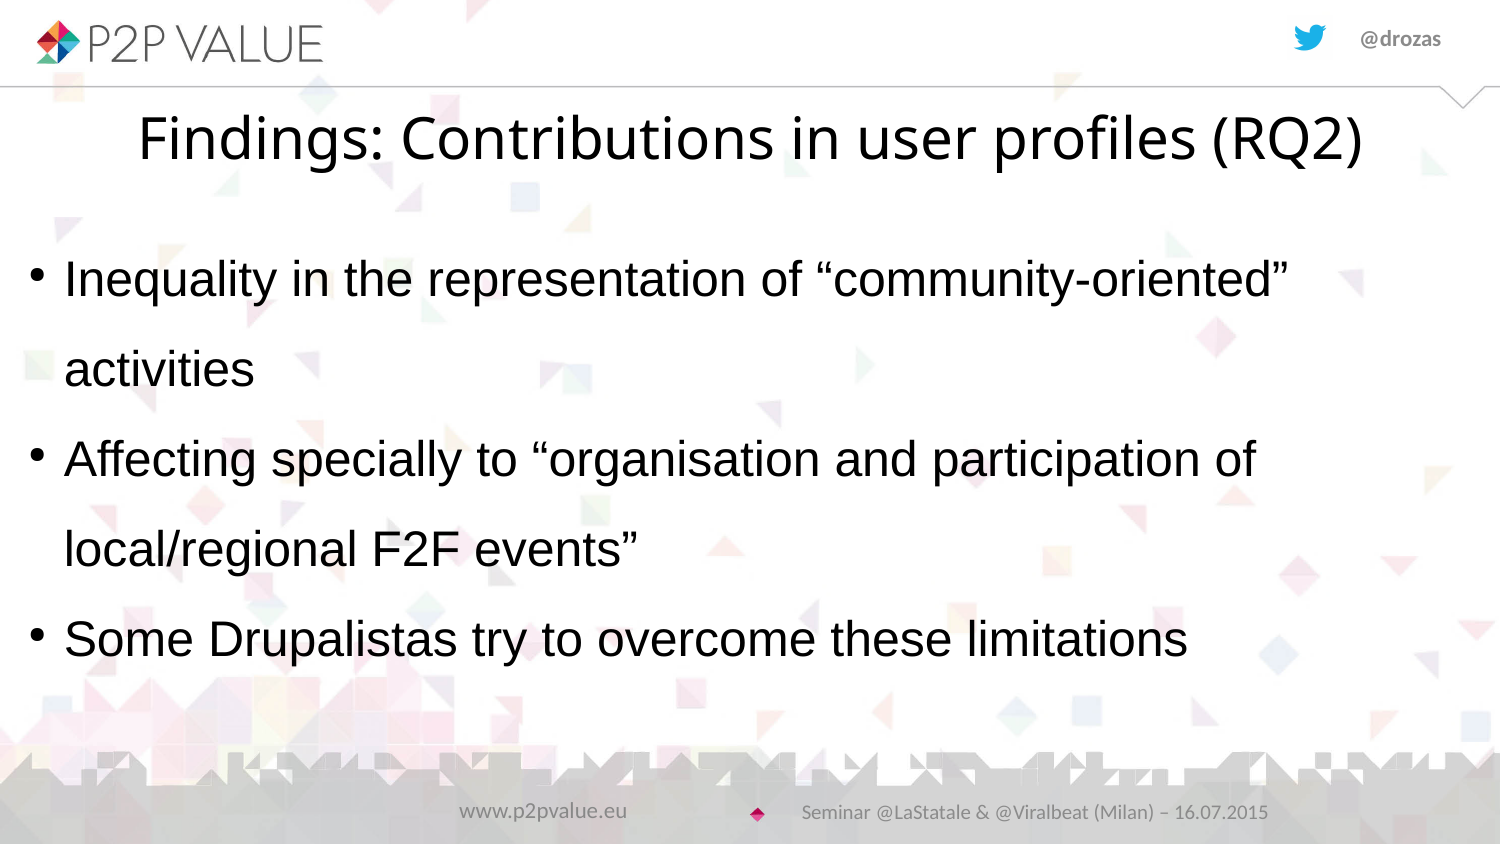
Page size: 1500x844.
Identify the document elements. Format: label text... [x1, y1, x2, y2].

picture [0, 181, 1500, 844]
text_box www.p2pvalue.eu [453, 789, 672, 829]
picture [0, 0, 1500, 92]
text_box @drozas [1333, 15, 1455, 60]
subtitle Inequality in the representation of “community-oriented” activities Affecting specially to “organisation and participation of local/regional F2F events” Some Drupalistas try to overcome these limitations [15, 210, 1496, 766]
title Findings: Contributions in user profiles (RQ2) [0, 92, 1500, 181]
text_box Seminar @LaStatale & @Viralbeat (Milan) – 16.07.2015 [788, 788, 1481, 834]
